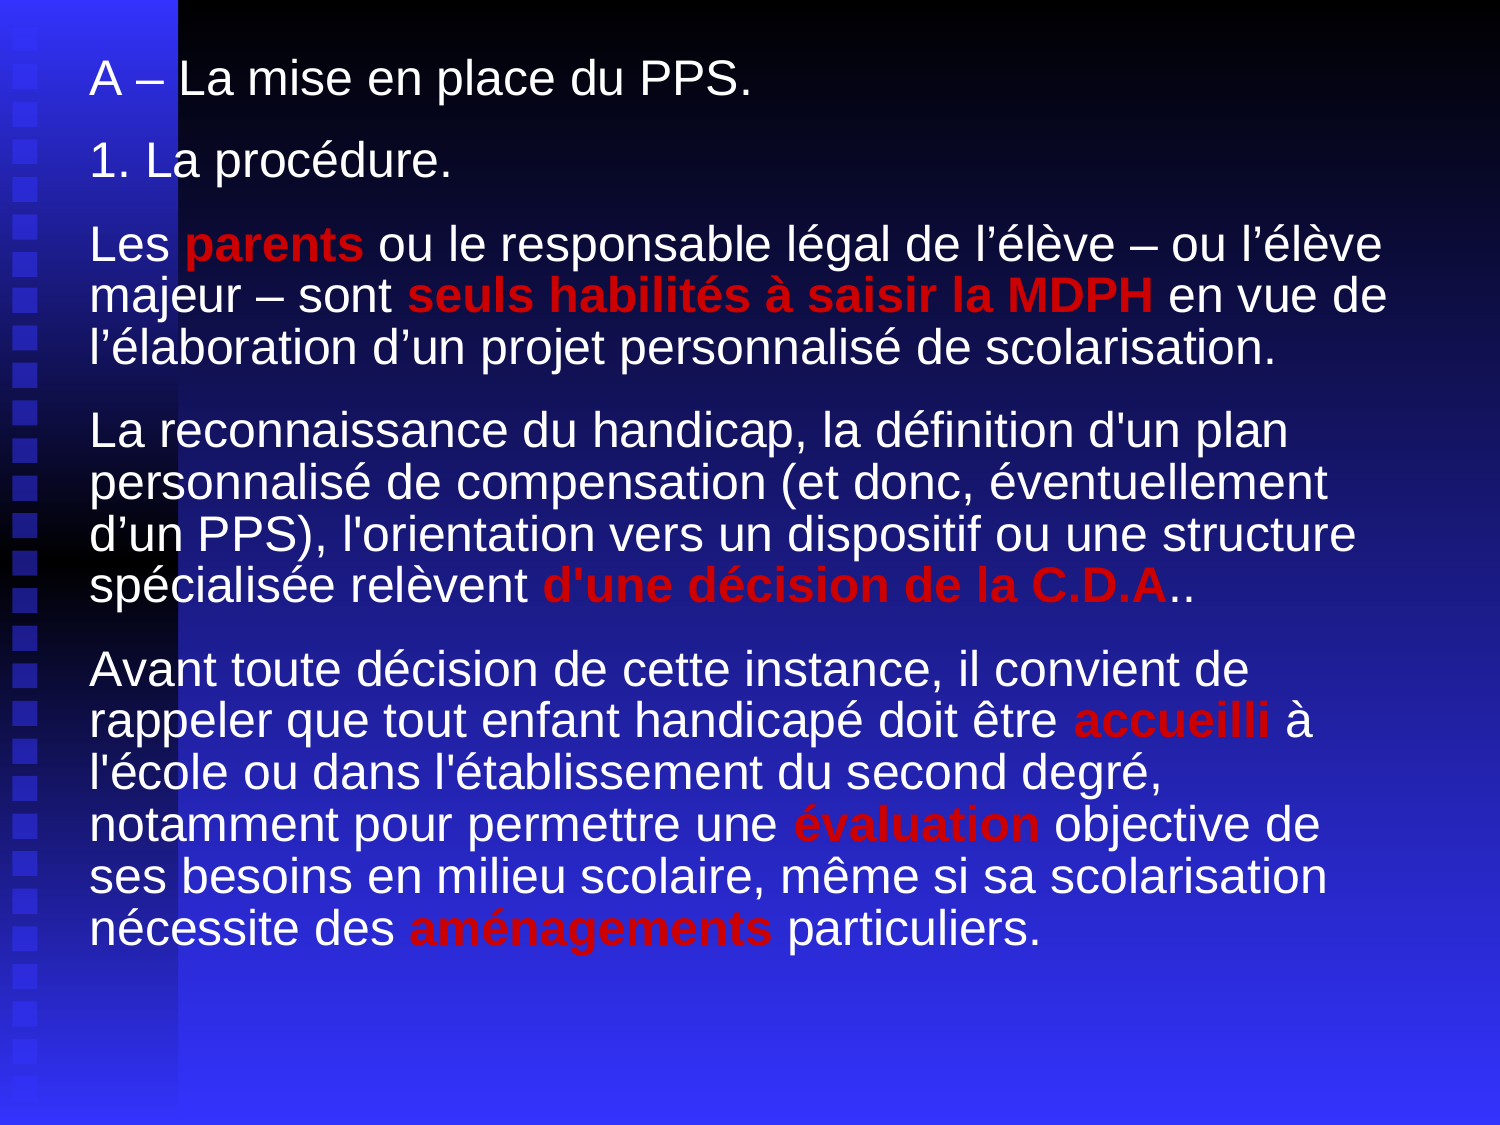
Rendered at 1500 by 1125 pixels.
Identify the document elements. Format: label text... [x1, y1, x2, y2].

text_box A – La mise en place du PPS. 1. La procédure. Les parents ou le responsable légal de l’élève – ou l’élève majeur – sont seuls habilités à saisir la MDPH en vue de l’élaboration d’un projet personnalisé de scolarisation. La reconnaissance du handicap, la définition d'un plan personnalisé de compensation (et donc, éventuellement d’un PPS), l'orientation vers un dispositif ou une structure spécialisée relèvent d'une décision de la C.D.A.. Avant toute décision de cette instance, il convient de rappeler que tout enfant handicapé doit être accueilli à l'école ou dans l'établissement du second degré, notamment pour permettre une évaluation objective de ses besoins en milieu scolaire, même si sa scolarisation nécessite des aménagements particuliers. [75, 45, 1426, 964]
